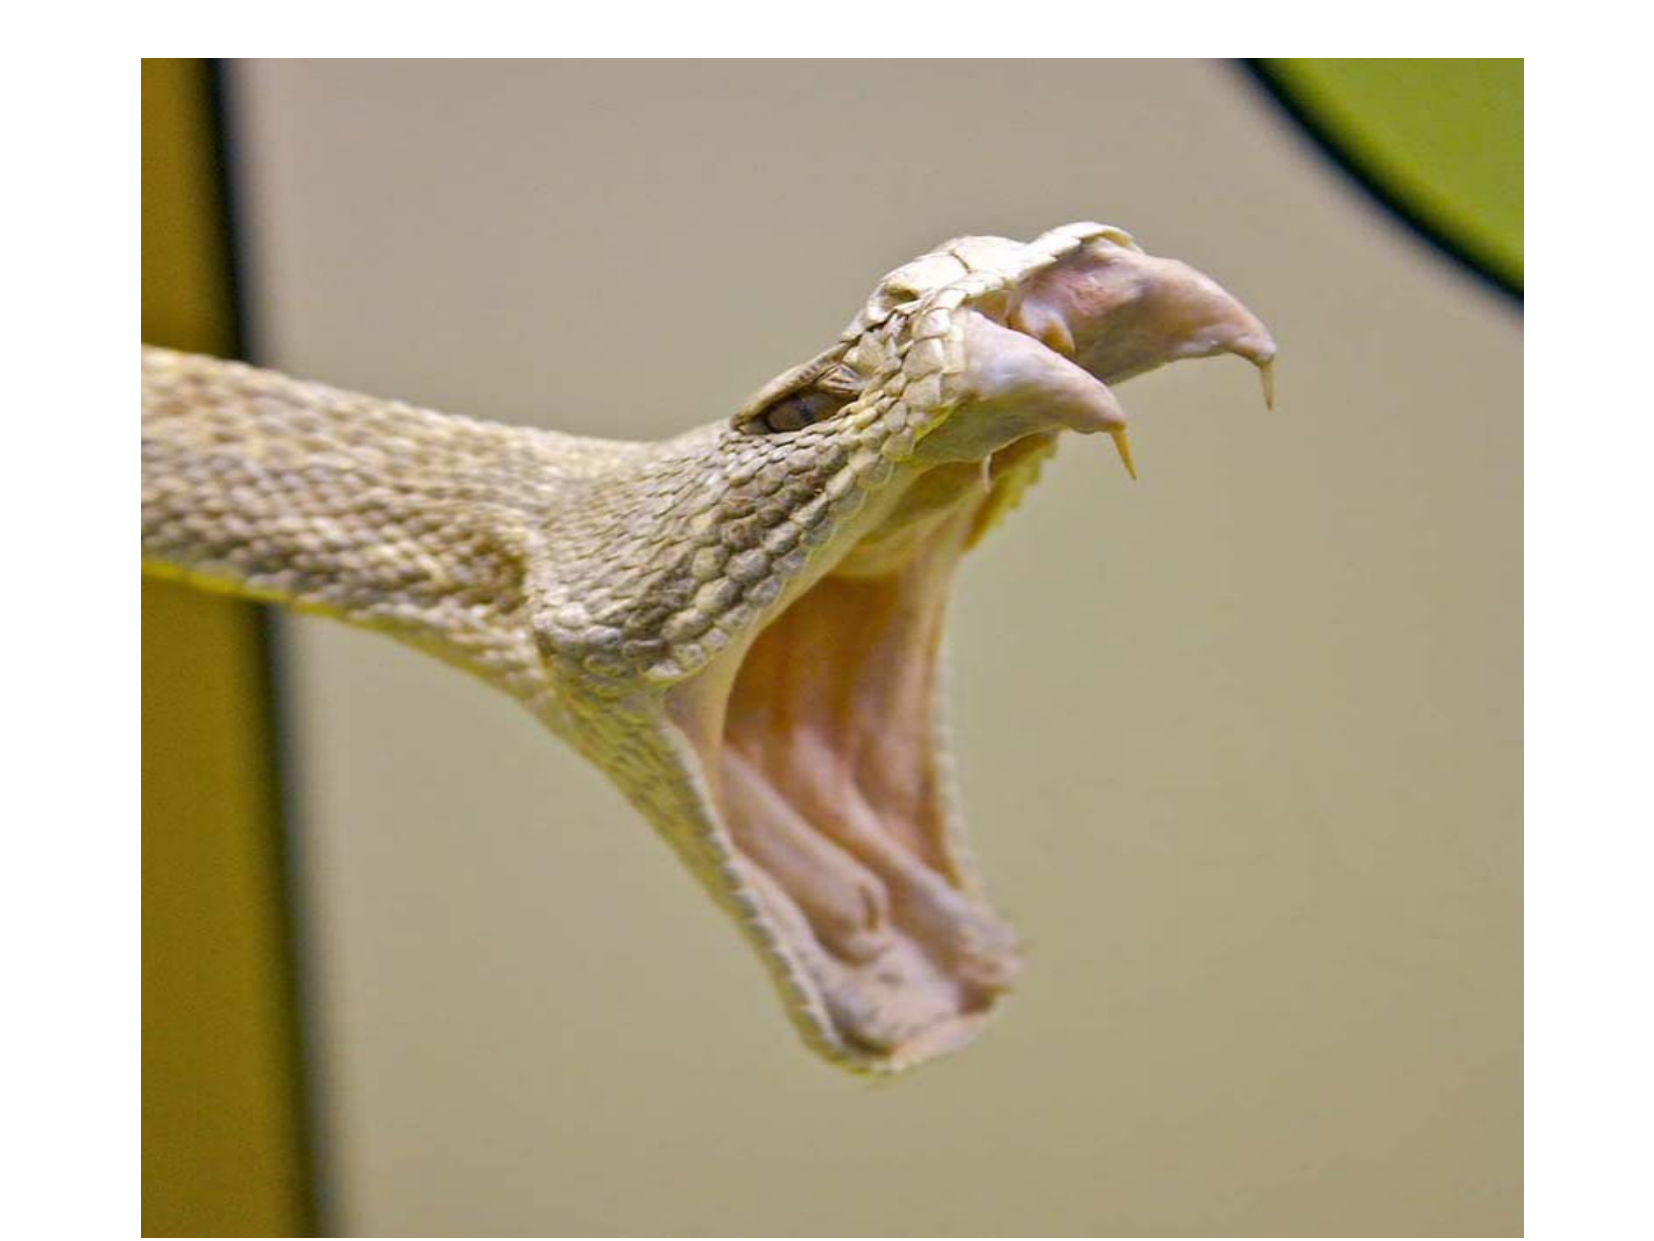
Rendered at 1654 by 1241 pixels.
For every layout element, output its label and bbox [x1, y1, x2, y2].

picture [141, 59, 1524, 1238]
